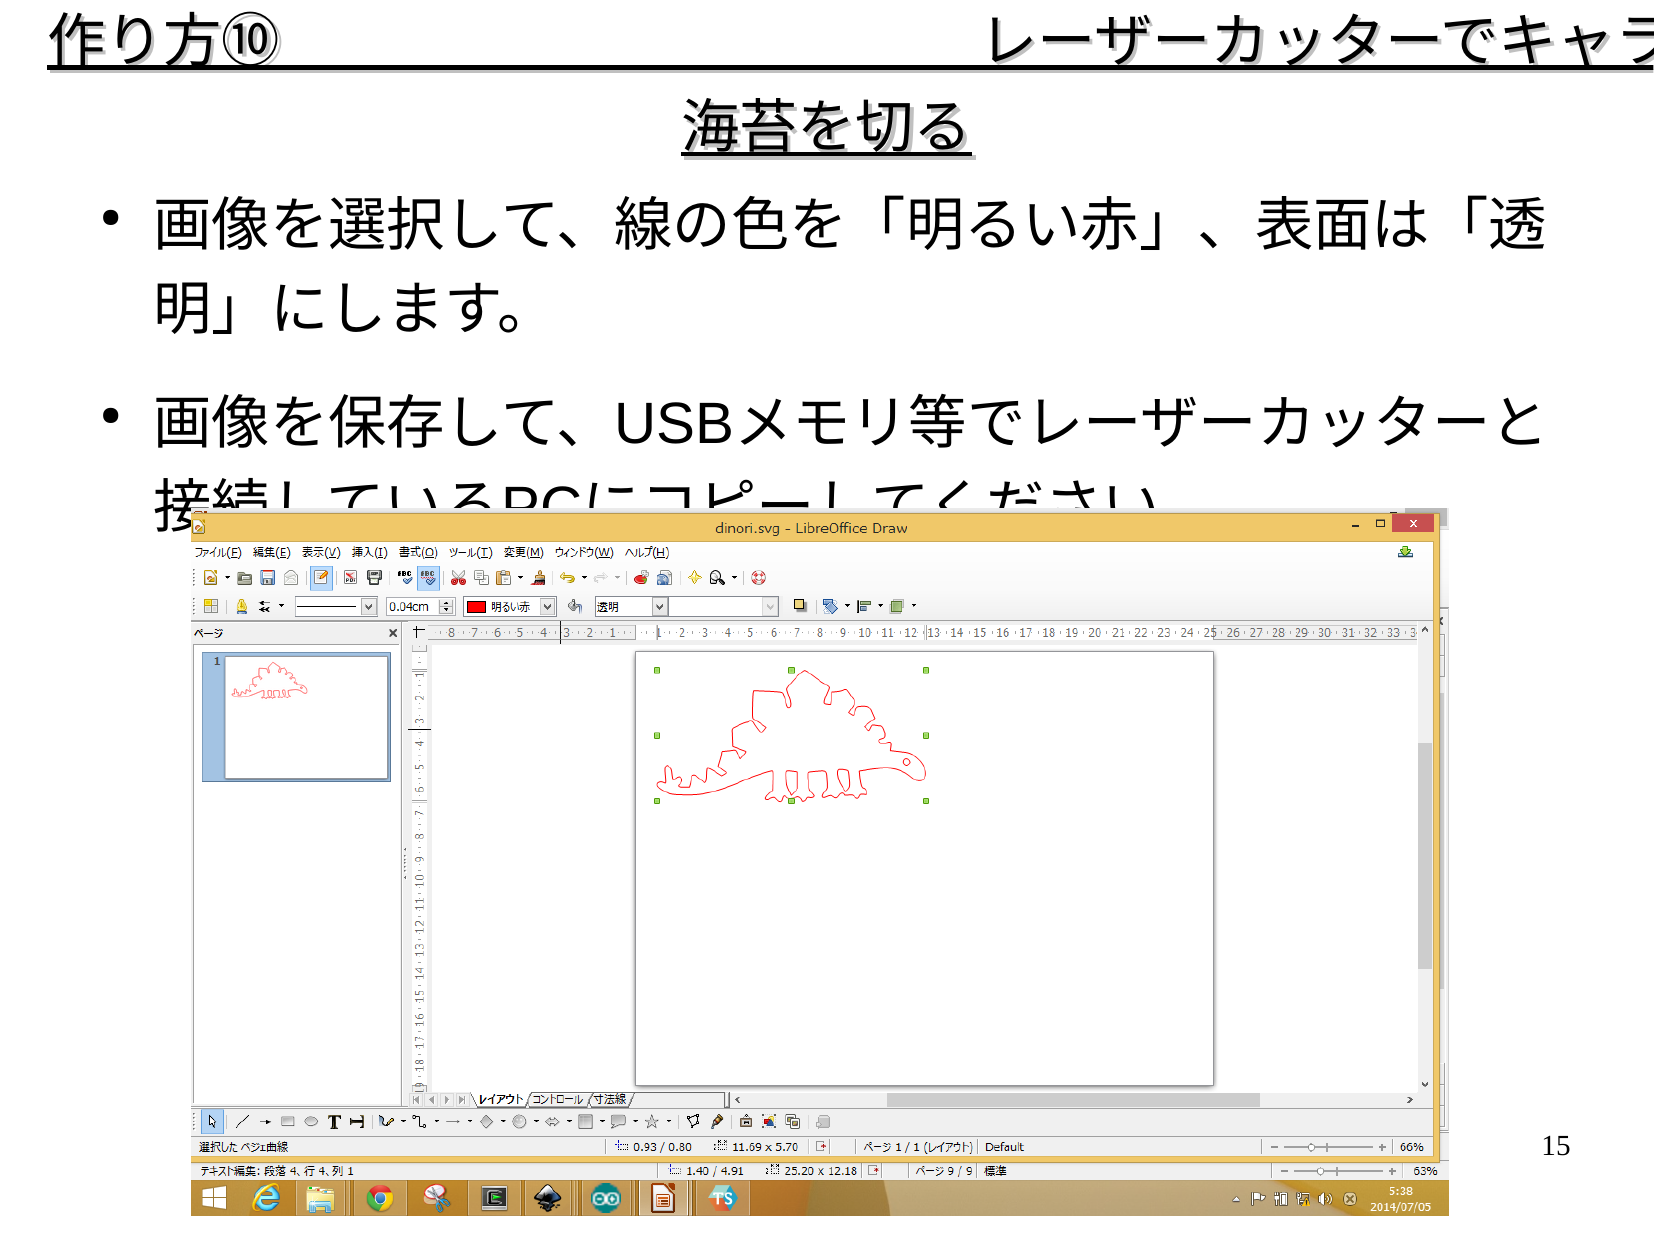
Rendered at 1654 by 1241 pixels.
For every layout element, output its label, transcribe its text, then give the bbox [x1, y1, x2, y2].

picture [191, 508, 1449, 1216]
title 作り方⑩ レーザーカッターでキャラ海苔を切る [0, 0, 1654, 178]
list 画像を選択して、線の色を「明るい赤」、表面は「透明」にします。 画像を保存して、USBメモリ等でレーザーカッターと接続しているPCにコピーしてください [82, 178, 1571, 897]
